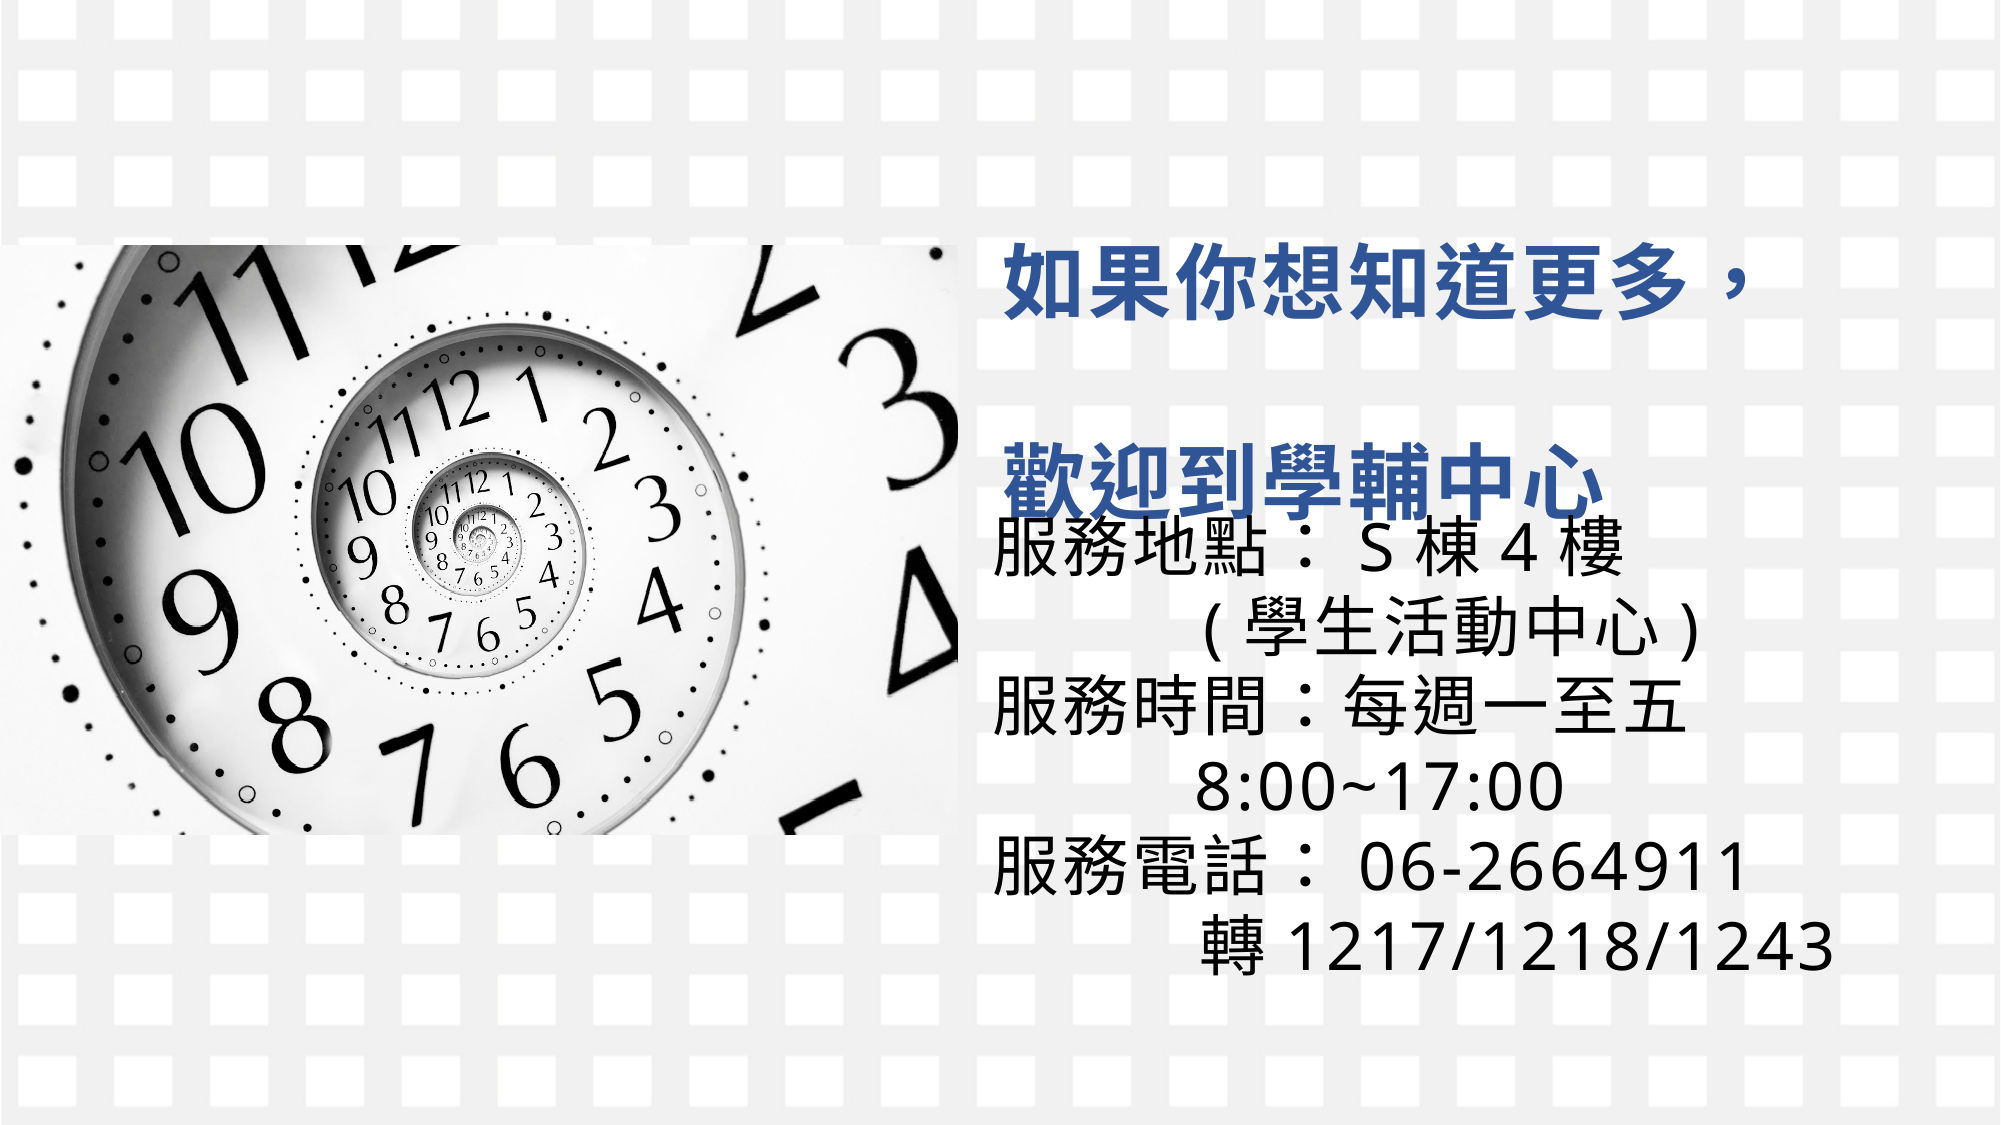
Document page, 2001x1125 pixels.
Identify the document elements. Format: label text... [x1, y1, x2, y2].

text_box 服務地點：S棟4樓 (學生活動中心) 服務時間：每週一至五 8:00~17:00 服務電話：06-2664911 轉1217/1218/1243 [947, 496, 1977, 997]
text_box 如果你想知道更多， 歡迎到學輔中心 [957, 222, 1739, 440]
picture [0, 245, 958, 835]
